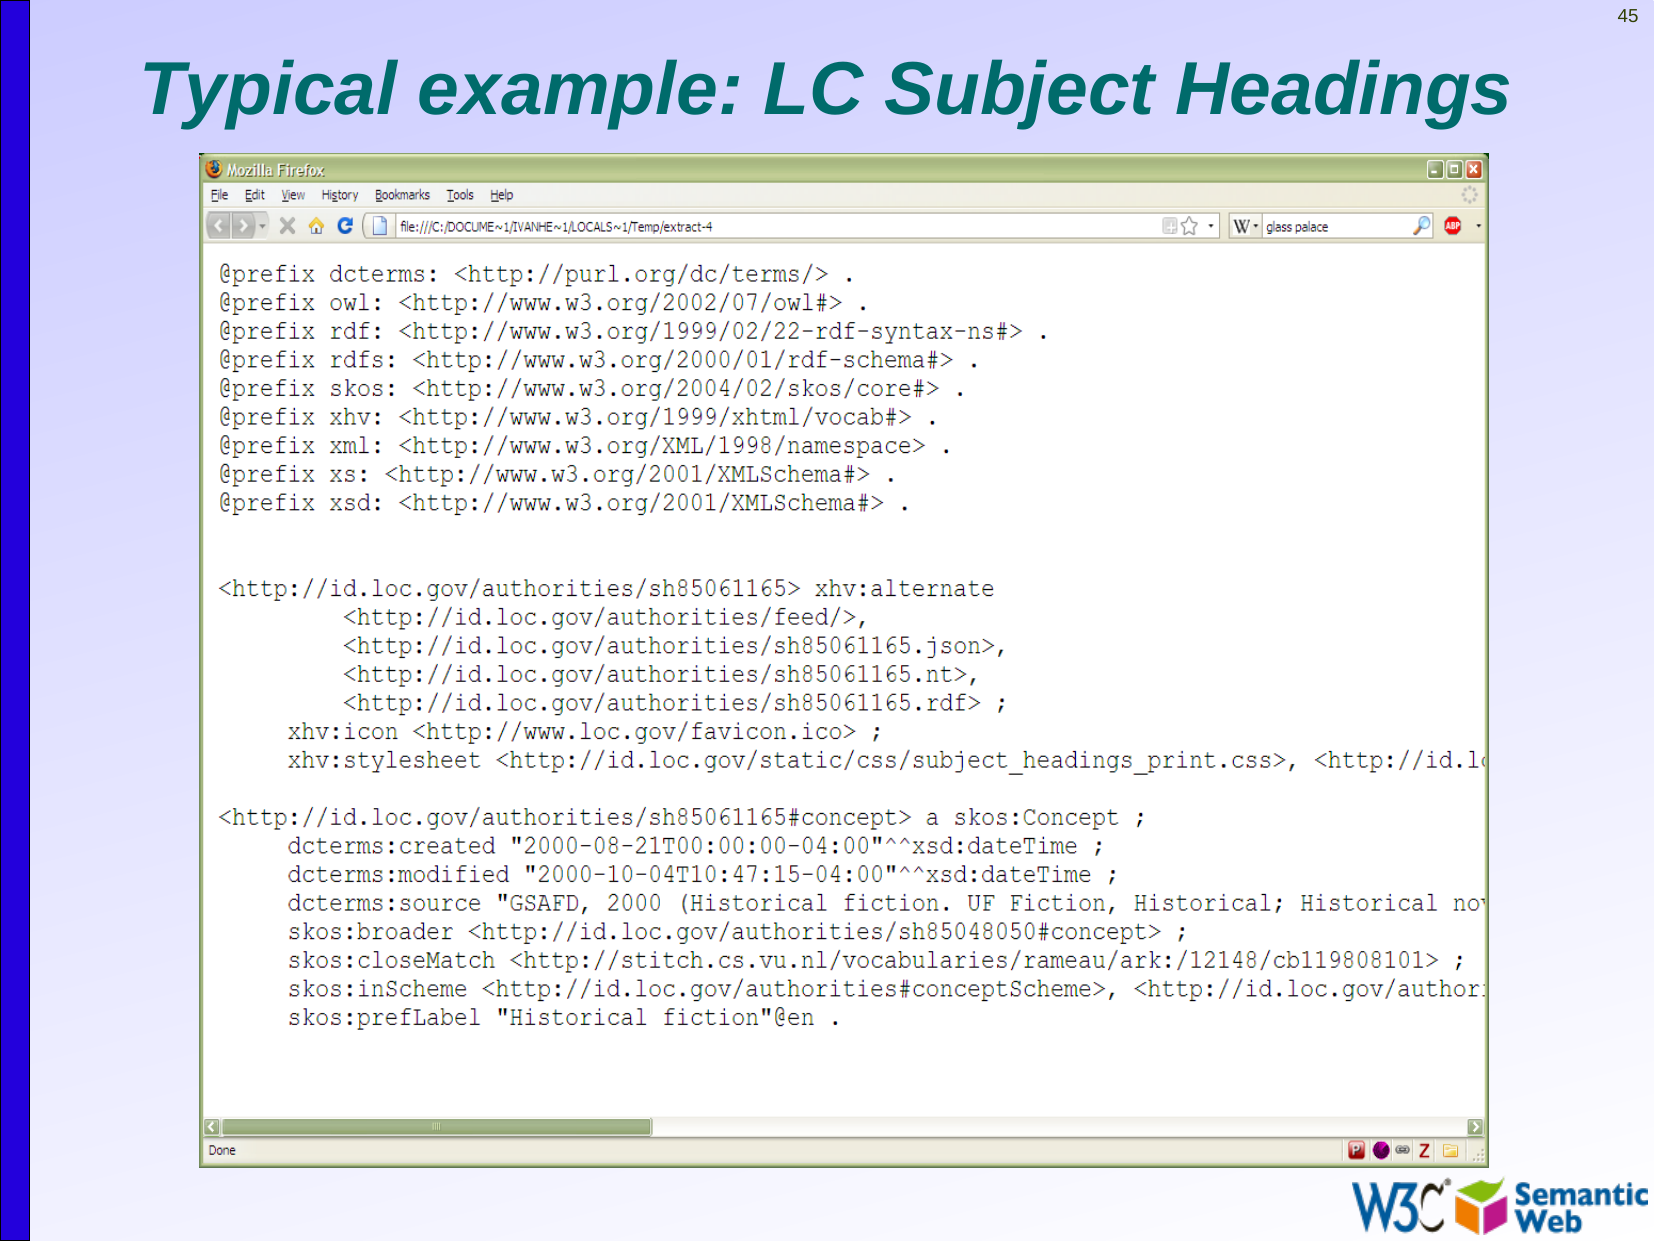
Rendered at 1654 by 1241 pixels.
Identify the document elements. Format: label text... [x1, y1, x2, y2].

title Typical example: LC Subject Headings [0, 20, 1654, 154]
picture [199, 153, 1489, 1169]
picture [1352, 1175, 1648, 1235]
